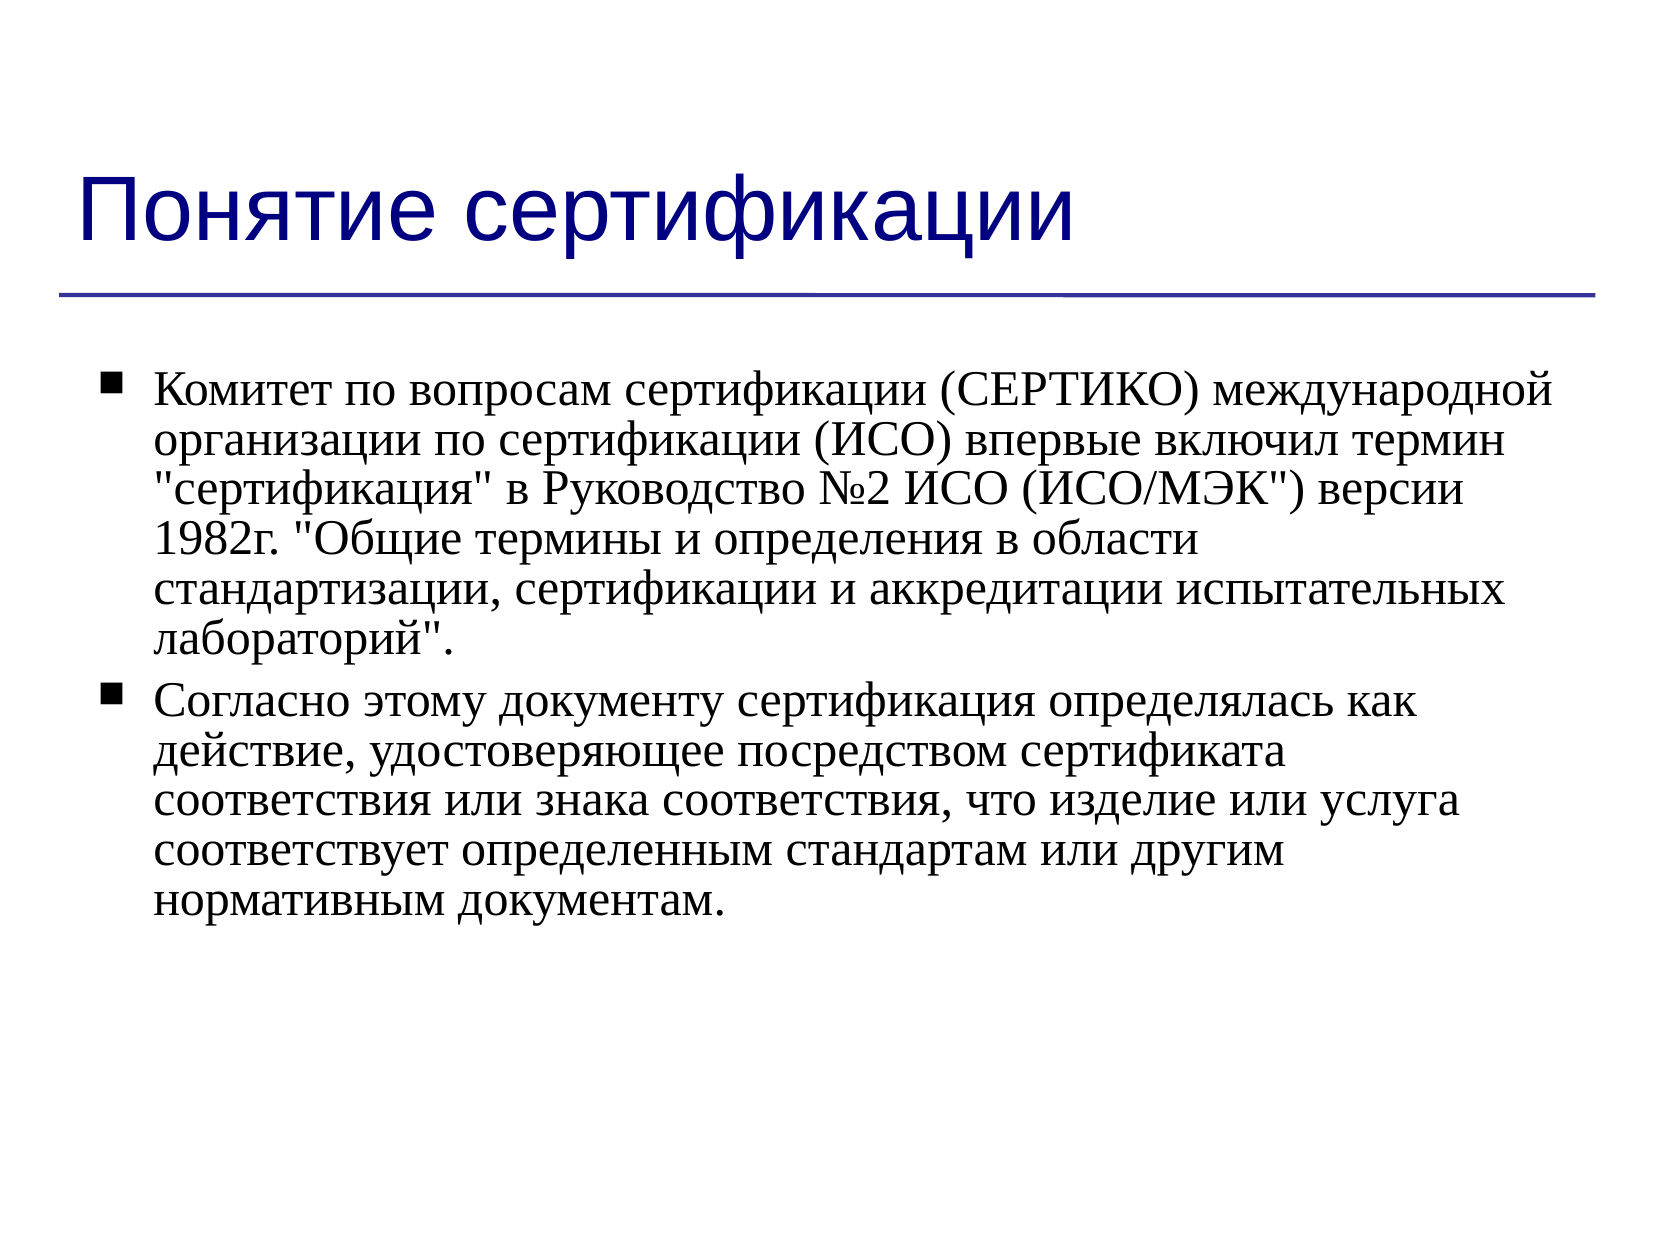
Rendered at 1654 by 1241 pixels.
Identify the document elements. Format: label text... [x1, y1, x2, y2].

list Комитет по вопросам сертификации (СЕРТИКО) международной организации по сертификации (ИСО) впервые включил термин "сертификация" в Руководство №2 ИСО (ИСО/МЭК") версии 1982г. "Общие термины и определения в области стандартизации, сертификации и аккредитации испытательных лабораторий". Согласно этому документу сертификация определялась как действие, удостоверяющее посредством сертификата соответствия или знака соответствия, что изделие или услуга соответствует определенным стандартам или другим нормативным документам. [82, 358, 1571, 1061]
title Понятие сертификации [76, 147, 1565, 269]
